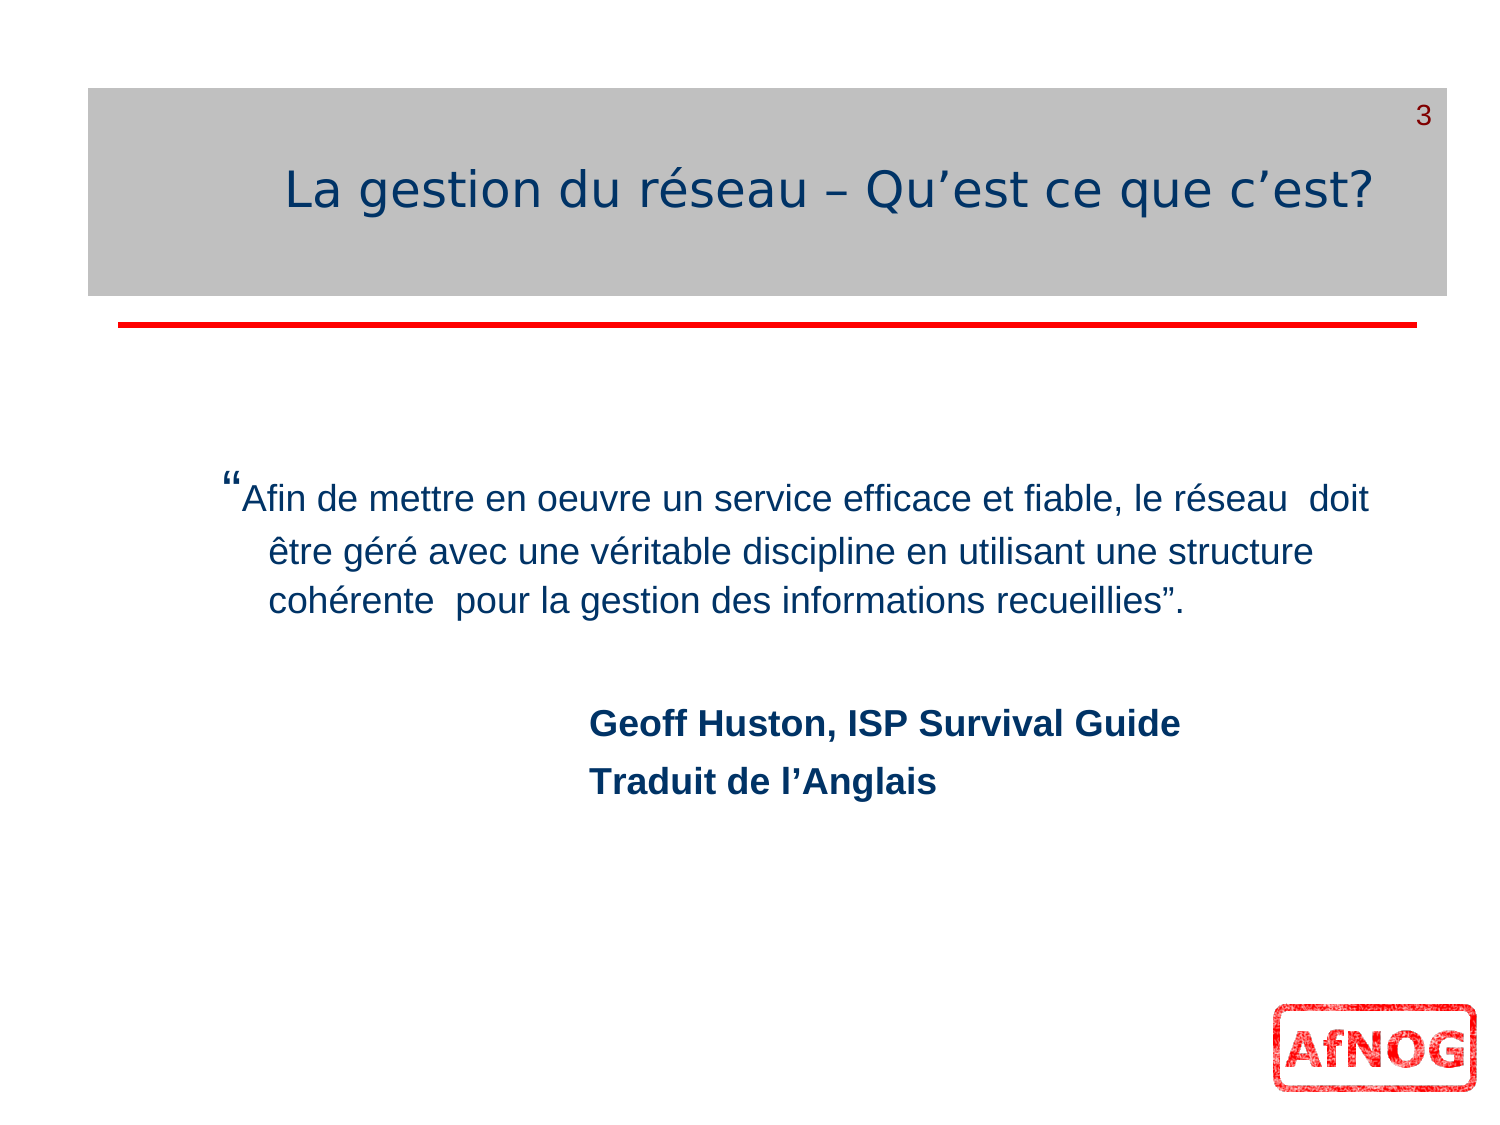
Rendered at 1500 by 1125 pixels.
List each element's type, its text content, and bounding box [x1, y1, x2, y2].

picture [1273, 1003, 1477, 1092]
list “Afin de mettre en oeuvre un service efficace et fiable, le réseau doit être géré avec une véritable discipline en utilisant une structure cohérente pour la gestion des informations recueillies”. Geoff Huston, ISP Survival Guide Traduit de l’Anglais [132, 363, 1439, 1001]
title La gestion du réseau – Qu’est ce que c’est? [225, 92, 1436, 295]
